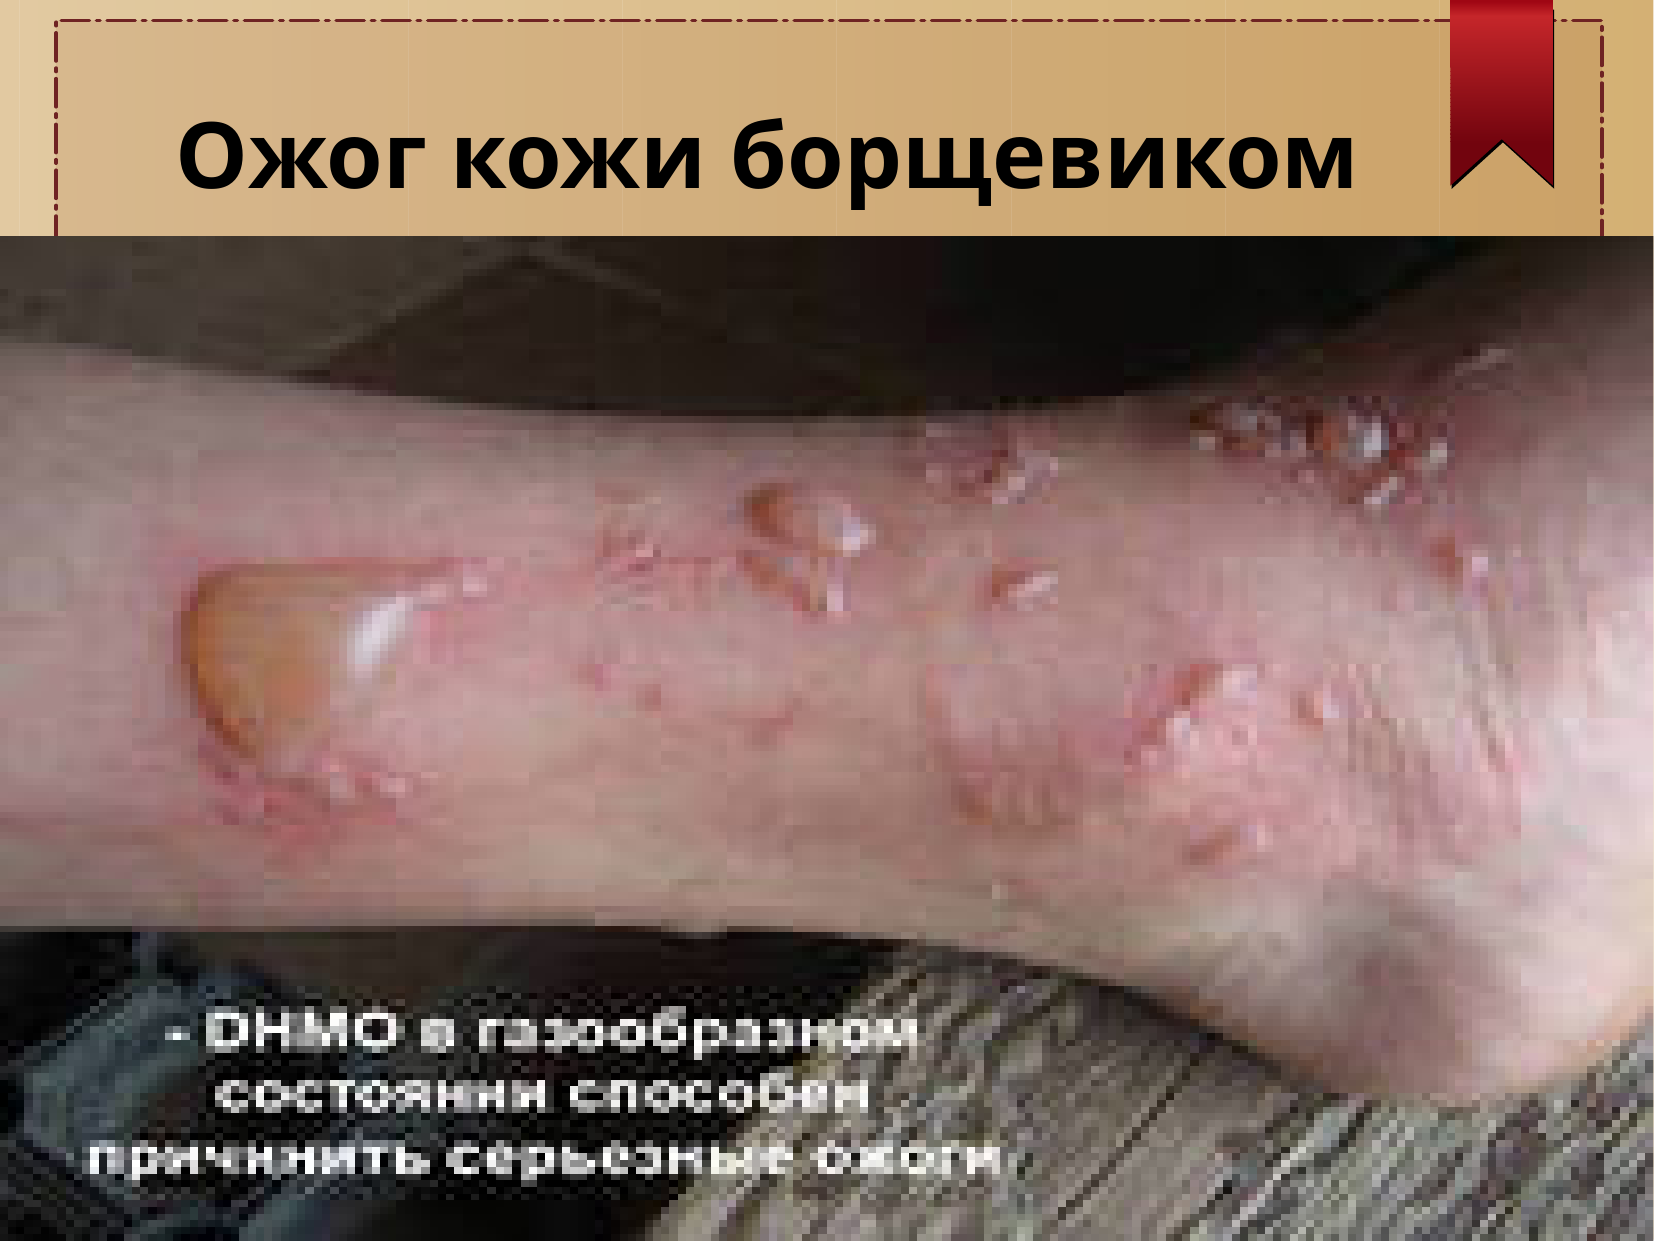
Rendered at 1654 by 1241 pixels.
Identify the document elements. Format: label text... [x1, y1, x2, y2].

picture [0, 236, 1654, 1241]
title Ожог кожи борщевиком [82, 49, 1453, 236]
